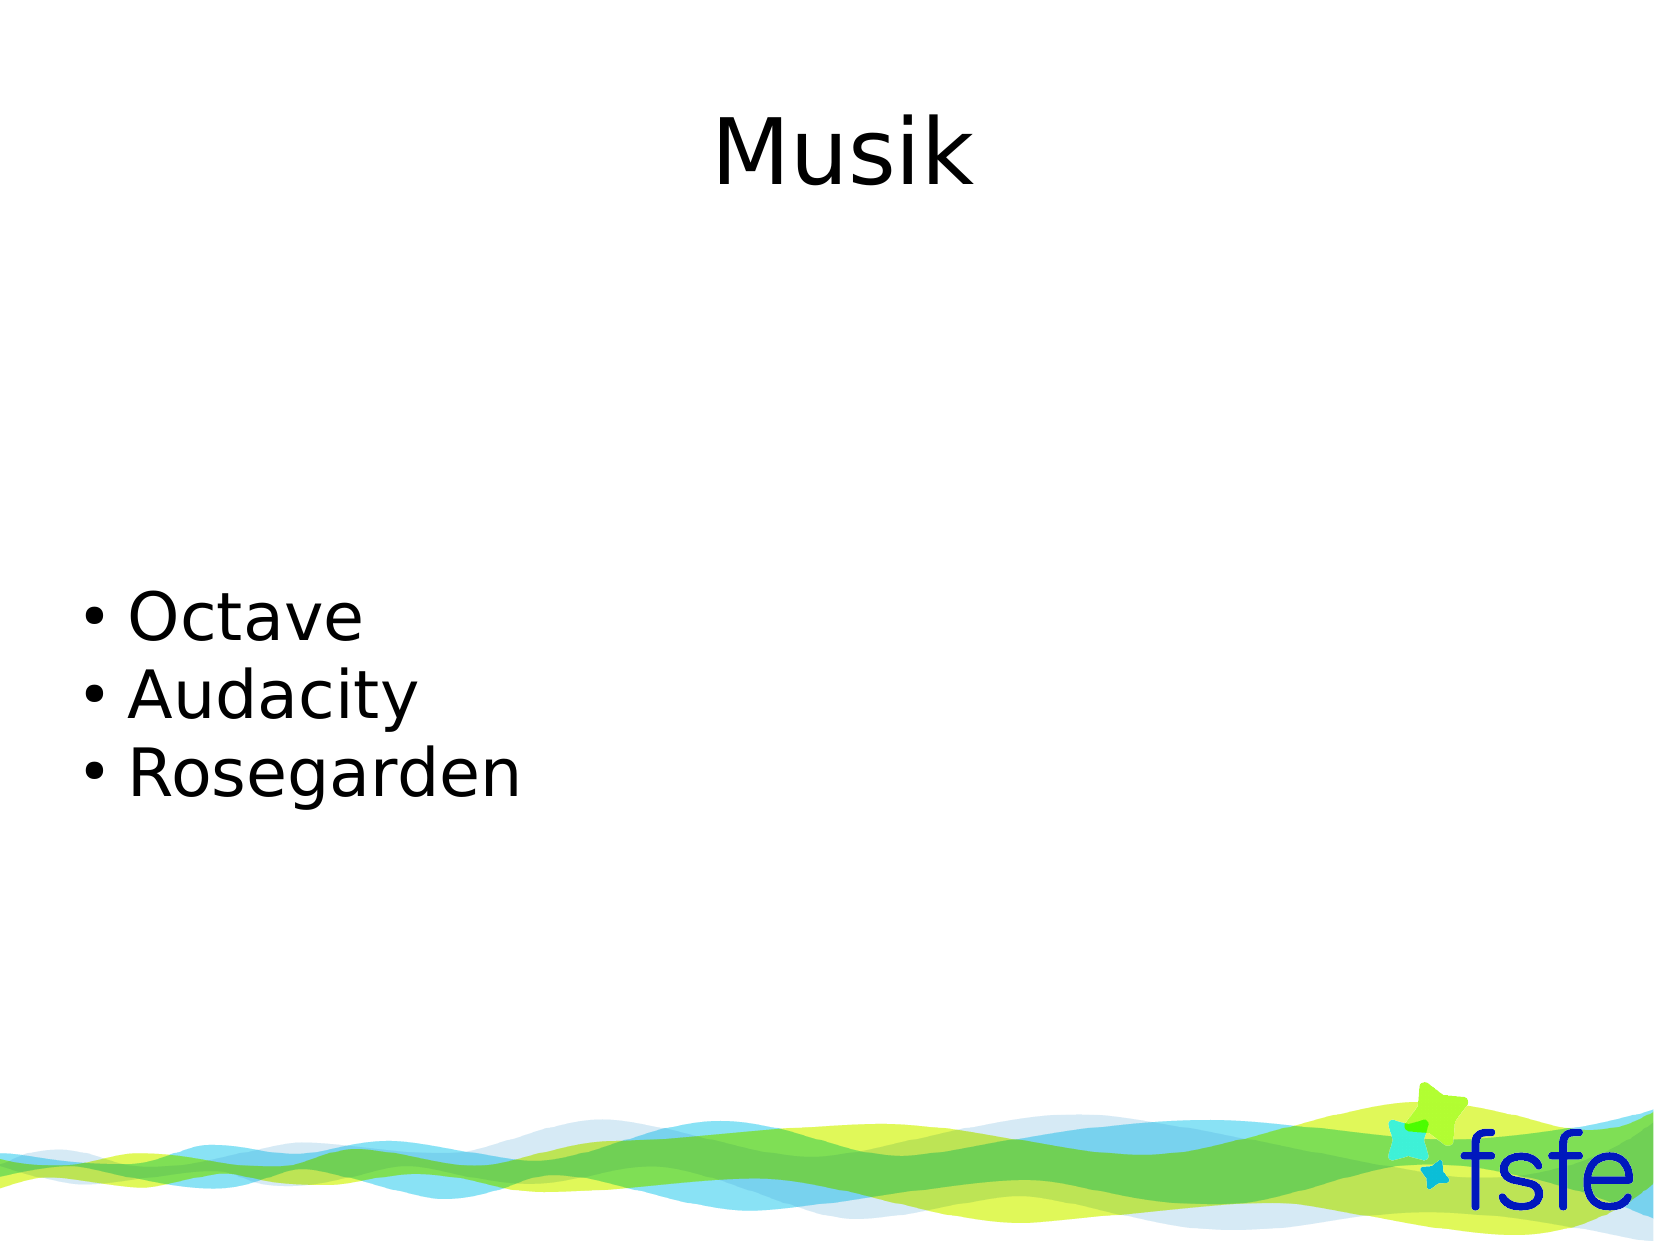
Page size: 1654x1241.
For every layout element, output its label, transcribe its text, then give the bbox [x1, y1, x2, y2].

subtitle Octave Audacity Rosegarden [82, 297, 1565, 1093]
picture [0, 1081, 1654, 1241]
title Musik [82, 56, 1571, 250]
